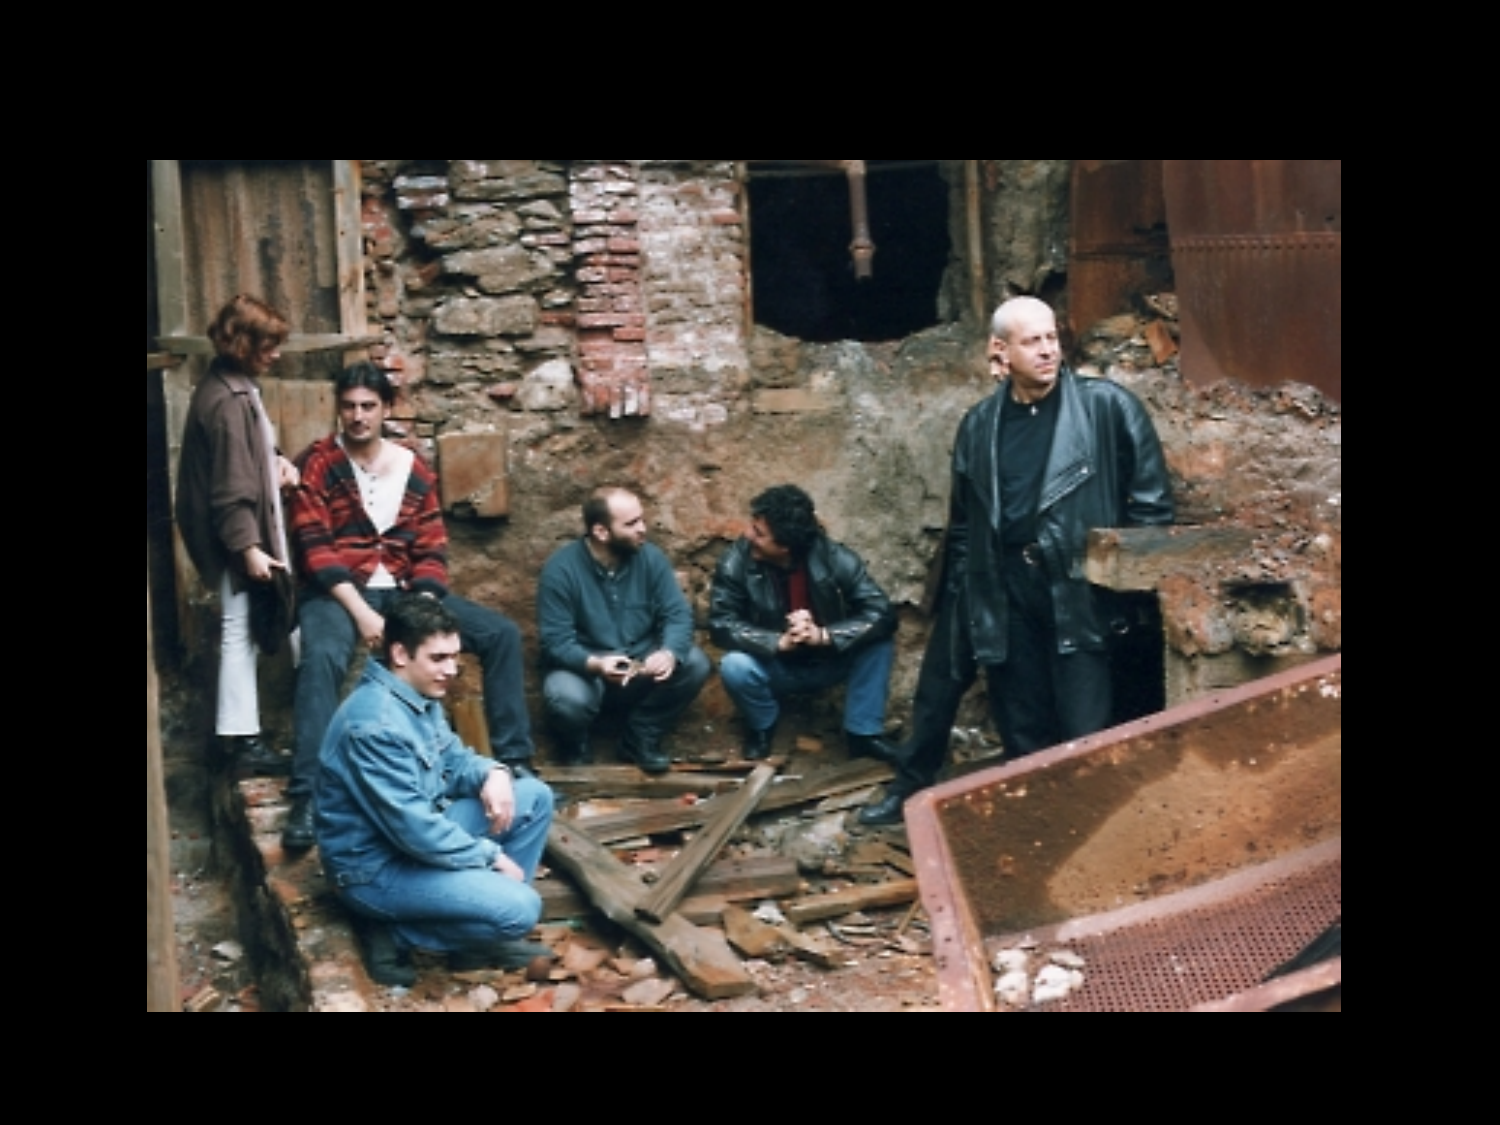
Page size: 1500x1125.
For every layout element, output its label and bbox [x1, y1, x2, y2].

picture [147, 160, 1341, 1012]
